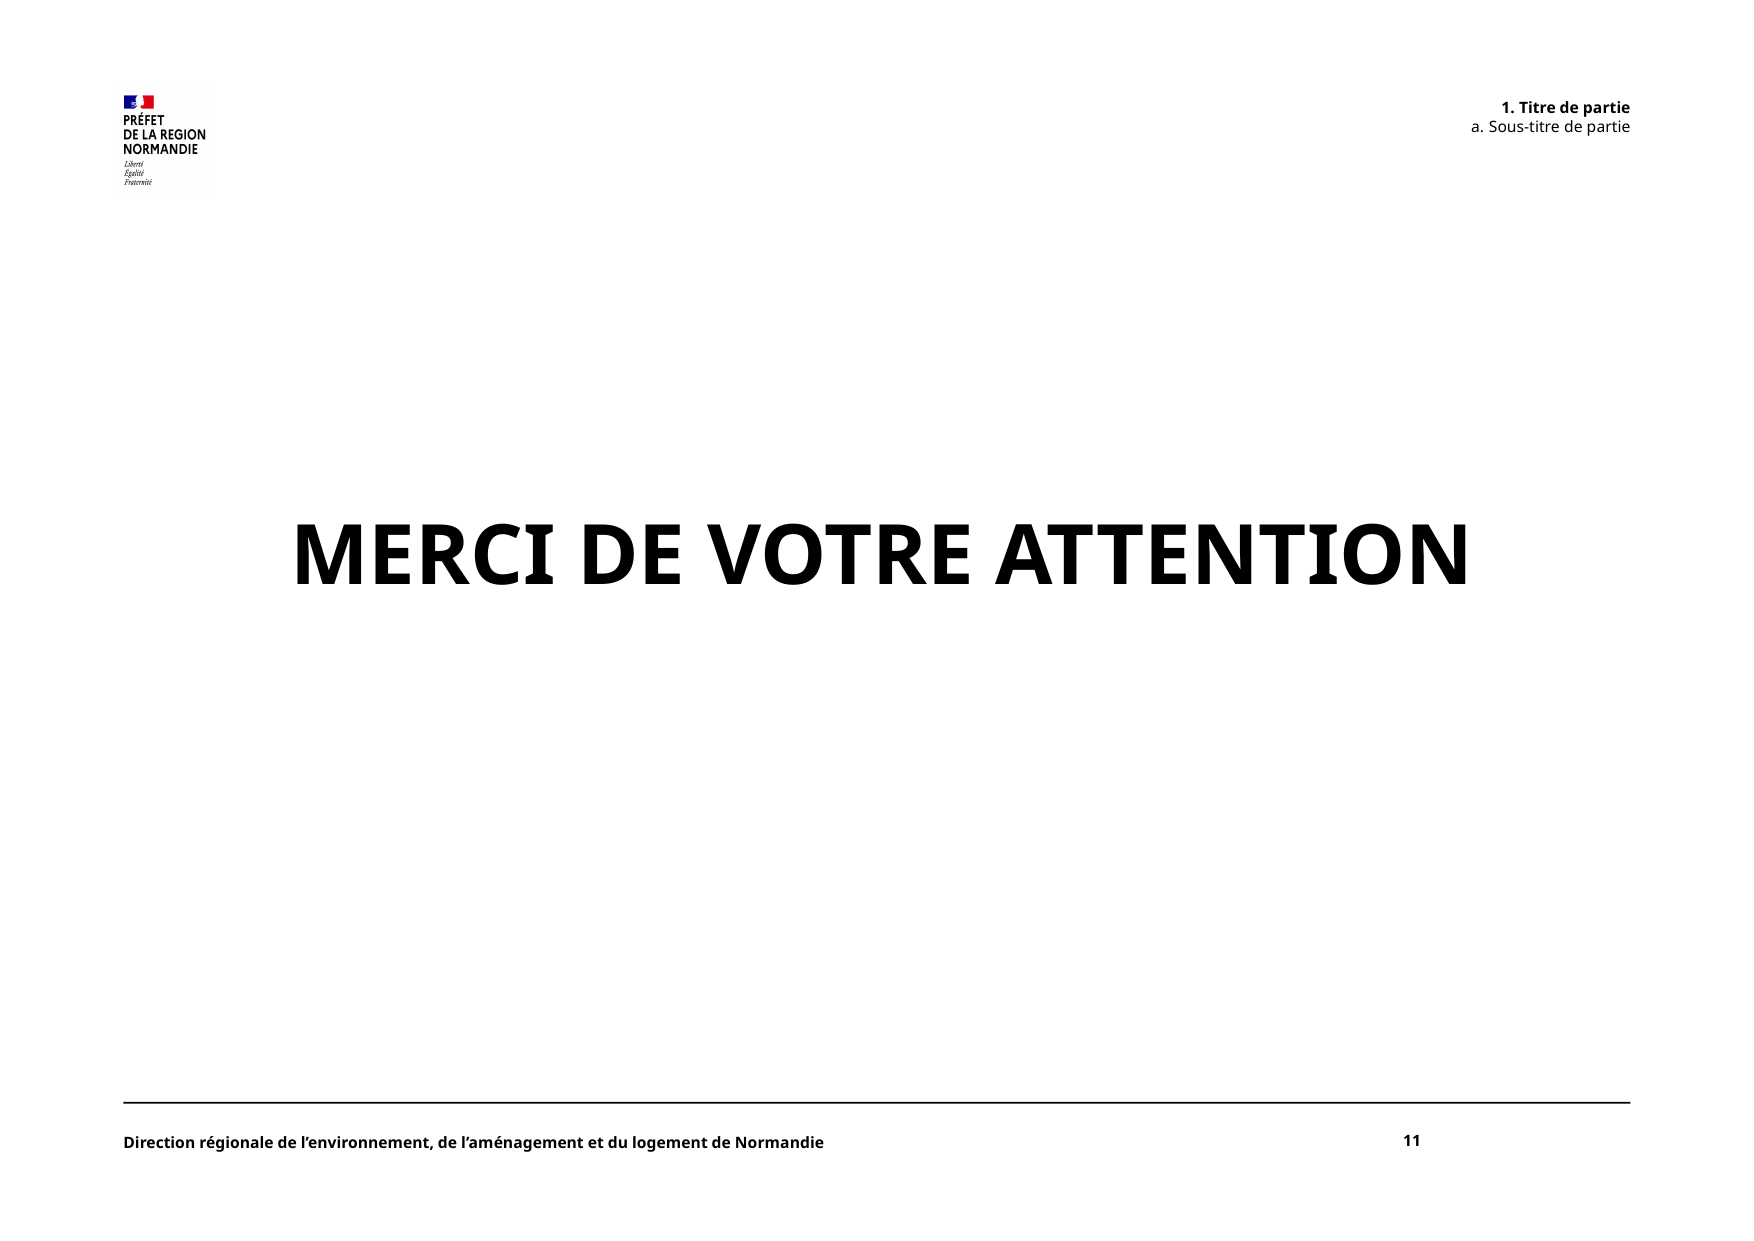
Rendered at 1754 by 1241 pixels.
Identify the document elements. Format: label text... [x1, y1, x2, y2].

slide_number 6 [1179, 1102, 1422, 1181]
footer Direction régionale de l’environnement, de l’aménagement et du logement de Normandie [123, 1102, 1179, 1181]
list Titre de partie Sous-titre de partie [651, 98, 1631, 177]
list MERCI DE VOTRE ATTENTION [108, 314, 1656, 896]
picture [113, 82, 216, 198]
